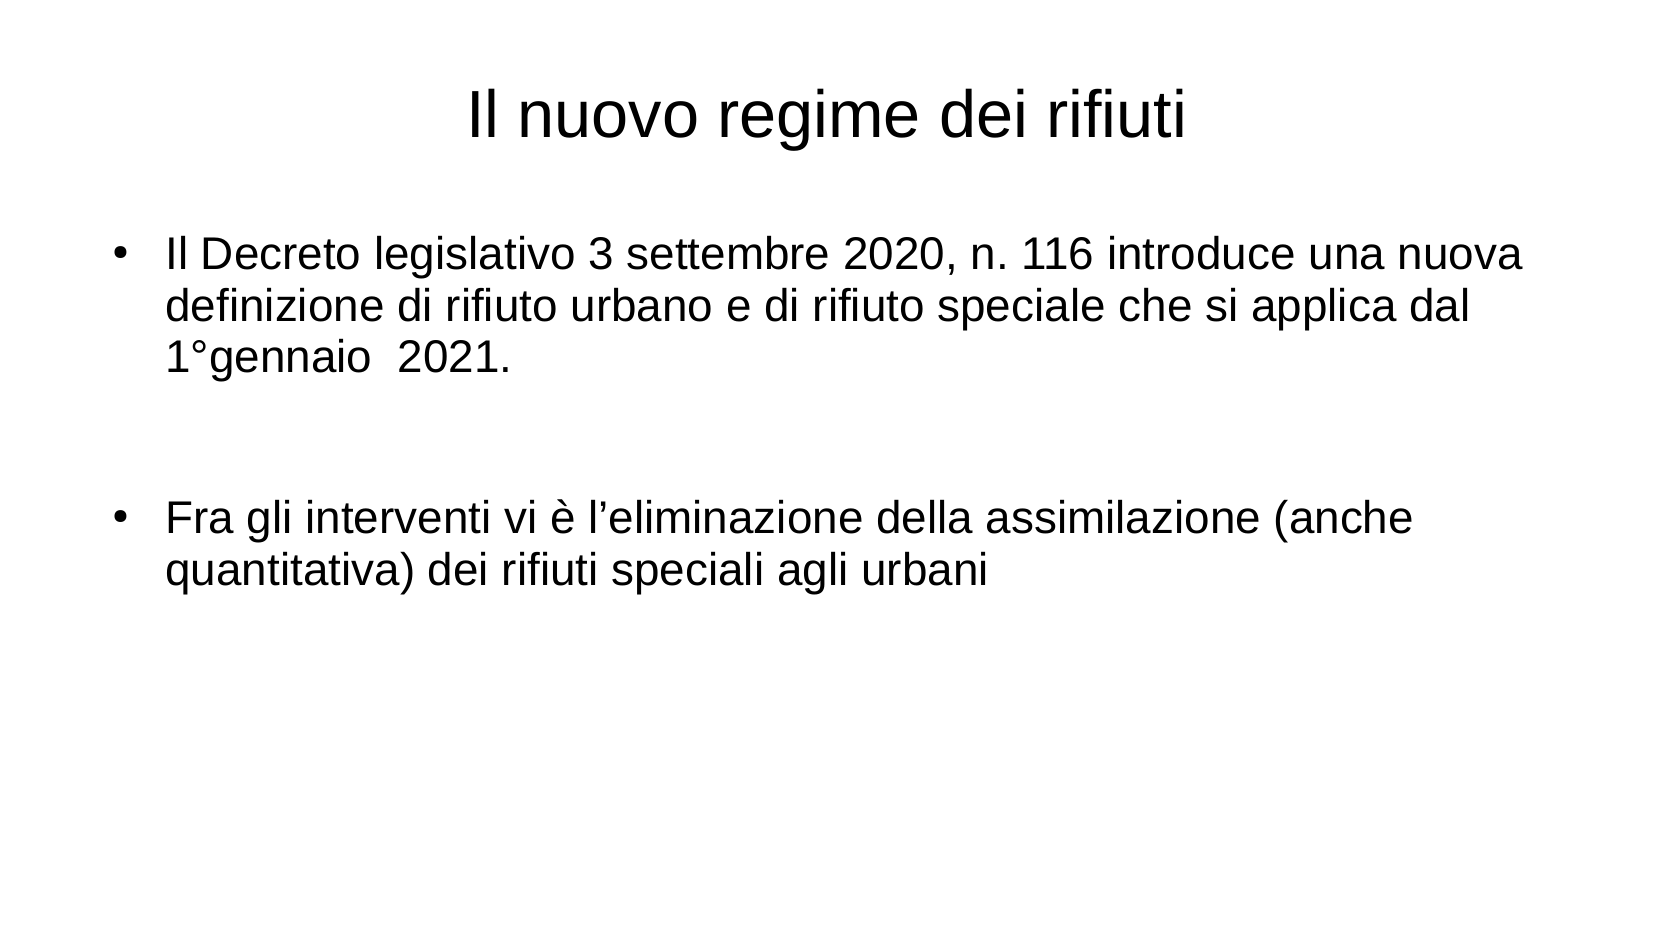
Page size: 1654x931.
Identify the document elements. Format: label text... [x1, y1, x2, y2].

list Il Decreto legislativo 3 settembre 2020, n. 116 introduce una nuova definizione di rifiuto urbano e di rifiuto speciale che si applica dal 1°gennaio 2021. Fra gli interventi vi è l’eliminazione della assimilazione (anche quantitativa) dei rifiuti speciali agli urbani [94, 228, 1583, 768]
title Il nuovo regime dei rifiuti [82, 37, 1571, 193]
